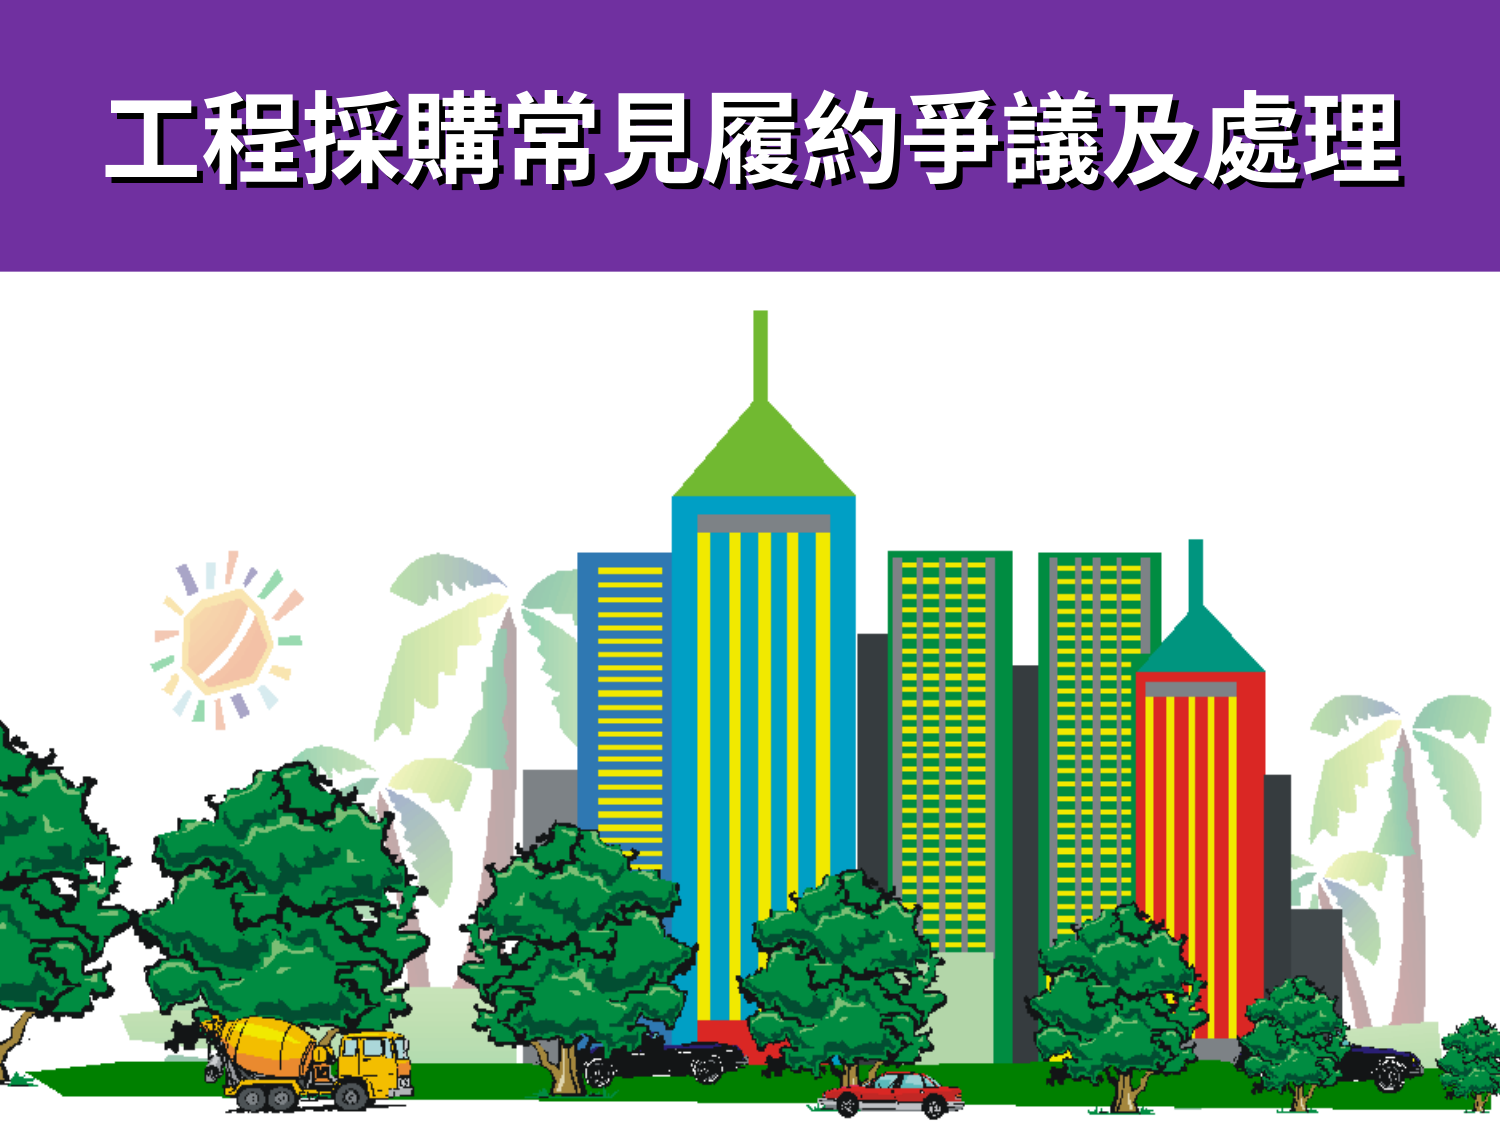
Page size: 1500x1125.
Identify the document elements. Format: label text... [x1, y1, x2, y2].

text_box 工程採購常見履約爭議及處理 [0, 0, 1500, 272]
picture [0, 272, 1500, 1125]
